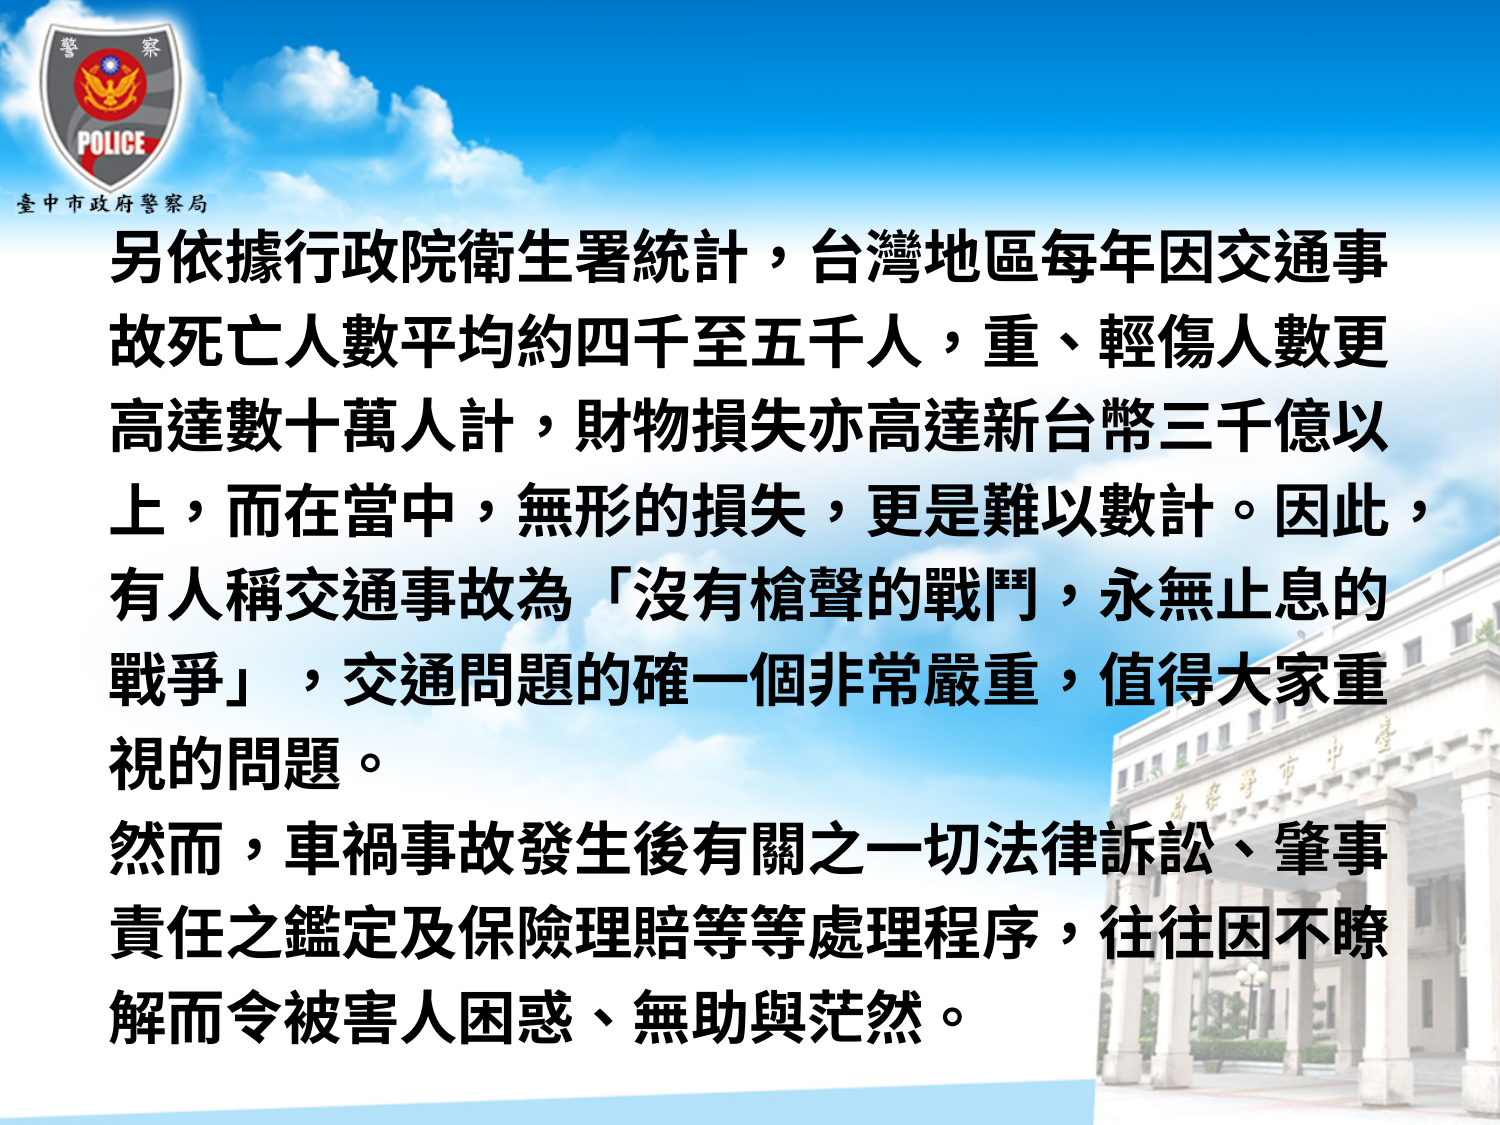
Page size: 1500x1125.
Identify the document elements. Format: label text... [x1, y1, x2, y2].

picture [0, 0, 1500, 1125]
text_box 另依據行政院衛生署統計，台灣地區每年因交通事 故死亡人數平均約四千至五千人，重、輕傷人數更 高達數十萬人計，財物損失亦高達新台幣三千億以 上，而在當中，無形的損失，更是難以數計。因此， 有人稱交通事故為「沒有槍聲的戰鬥，永無止息的 戰爭」，交通問題的確一個非常嚴重，值得大家重 視的問題。 然而，車禍事故發生後有關之一切法律訴訟、肇事 責任之鑑定及保險理賠等等處理程序，往往因不瞭 解而令被害人困惑、無助與茫然。 [93, 212, 1489, 1079]
